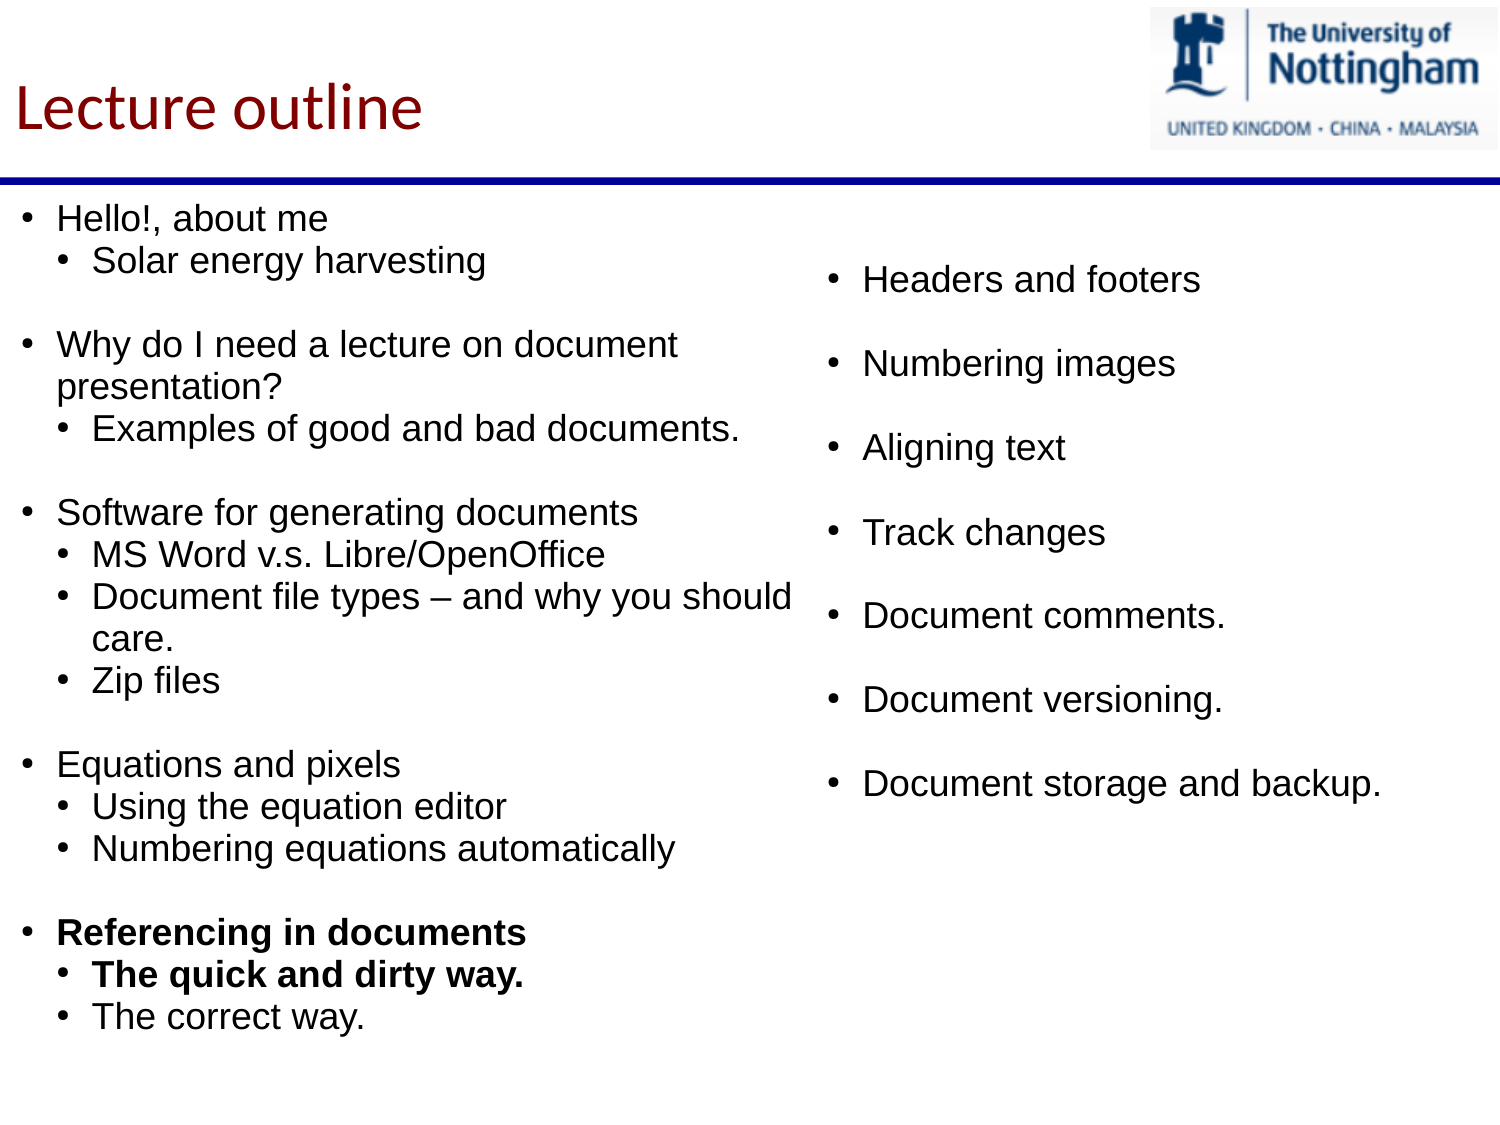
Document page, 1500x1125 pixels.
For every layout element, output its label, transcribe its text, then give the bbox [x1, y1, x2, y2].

picture [1150, 7, 1498, 150]
title Lecture outline [0, 24, 1363, 180]
text_box Hello!, about me Solar energy harvesting Why do I need a lecture on document presentation? Examples of good and bad documents. Software for generating documents MS Word v.s. Libre/OpenOffice Document file types – and why you should care. Zip files Equations and pixels Using the equation editor Numbering equations automatically Referencing in documents The quick and dirty way. The correct way. [6, 190, 843, 1087]
text_box Headers and footers Numbering images Aligning text Track changes Document comments. Document versioning. Document storage and backup. [812, 209, 1484, 1023]
